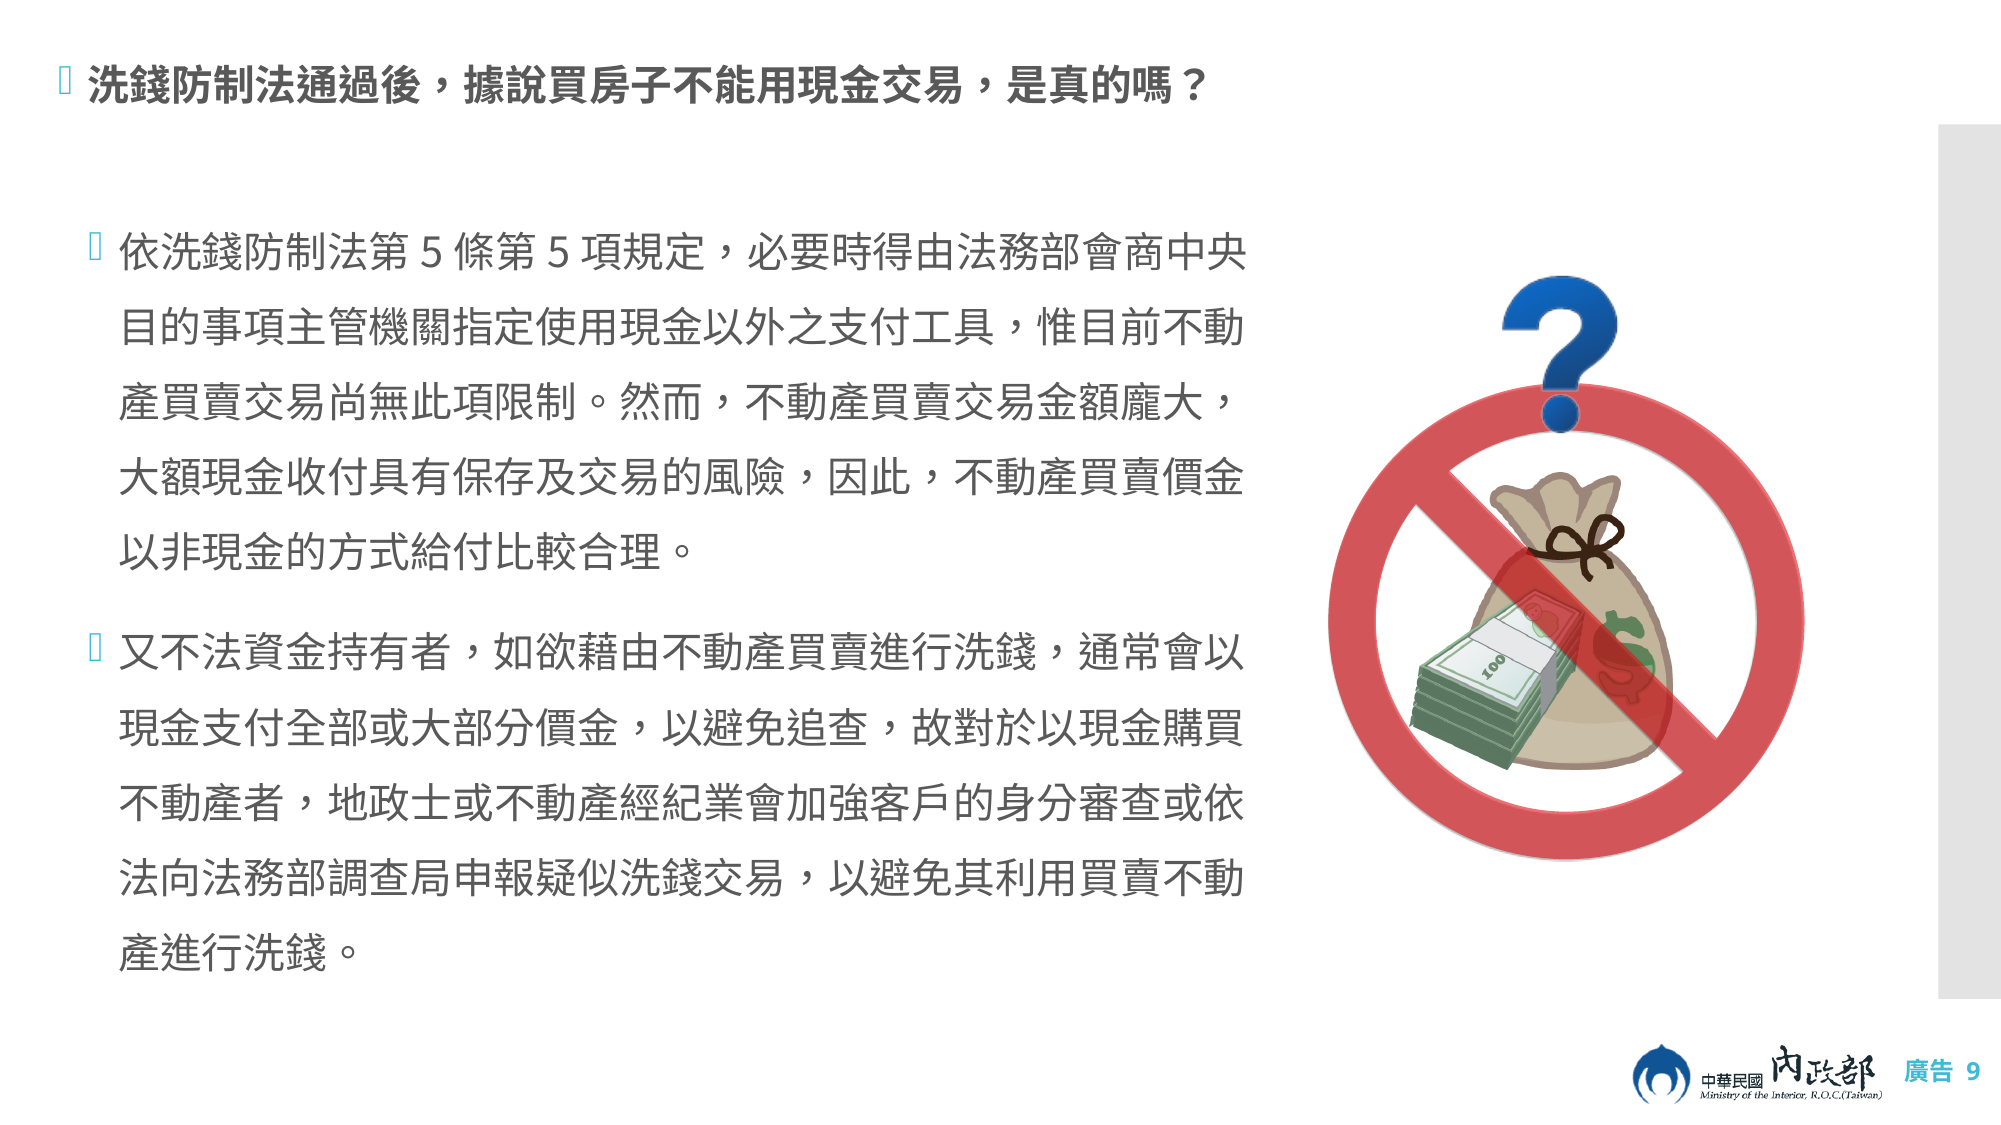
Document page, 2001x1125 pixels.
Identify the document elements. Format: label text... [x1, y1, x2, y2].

text_box [1328, 408, 1805, 860]
picture [1632, 1044, 1882, 1104]
slide_number 廣告 <編號> [1744, 1042, 1996, 1103]
picture [1460, 472, 1673, 693]
picture [1455, 245, 1673, 463]
list 依洗錢防制法第5條第5項規定，必要時得由法務部會商中央目的事項主管機關指定使用現金以外之支付工具，惟目前不動產買賣交易尚無此項限制。然而，不動產買賣交易金額龐大，大額現金收付具有保存及交易的風險，因此，不動產買賣價金以非現金的方式給付比較合理。 又不法資金持有者，如欲藉由不動產買賣進行洗錢，通常會以現金支付全部或大部分價金，以避免追查，故對於以現金購買不動產者，地政士或不動產經紀業會加強客戶的身分審查或依法向法務部調查局申報疑似洗錢交易，以避免其利用買賣不動產進行洗錢。 [73, 184, 1274, 993]
list 洗錢防制法通過後，據說買房子不能用現金交易，是真的嗎？ [42, 28, 1853, 146]
picture [1409, 549, 1673, 770]
